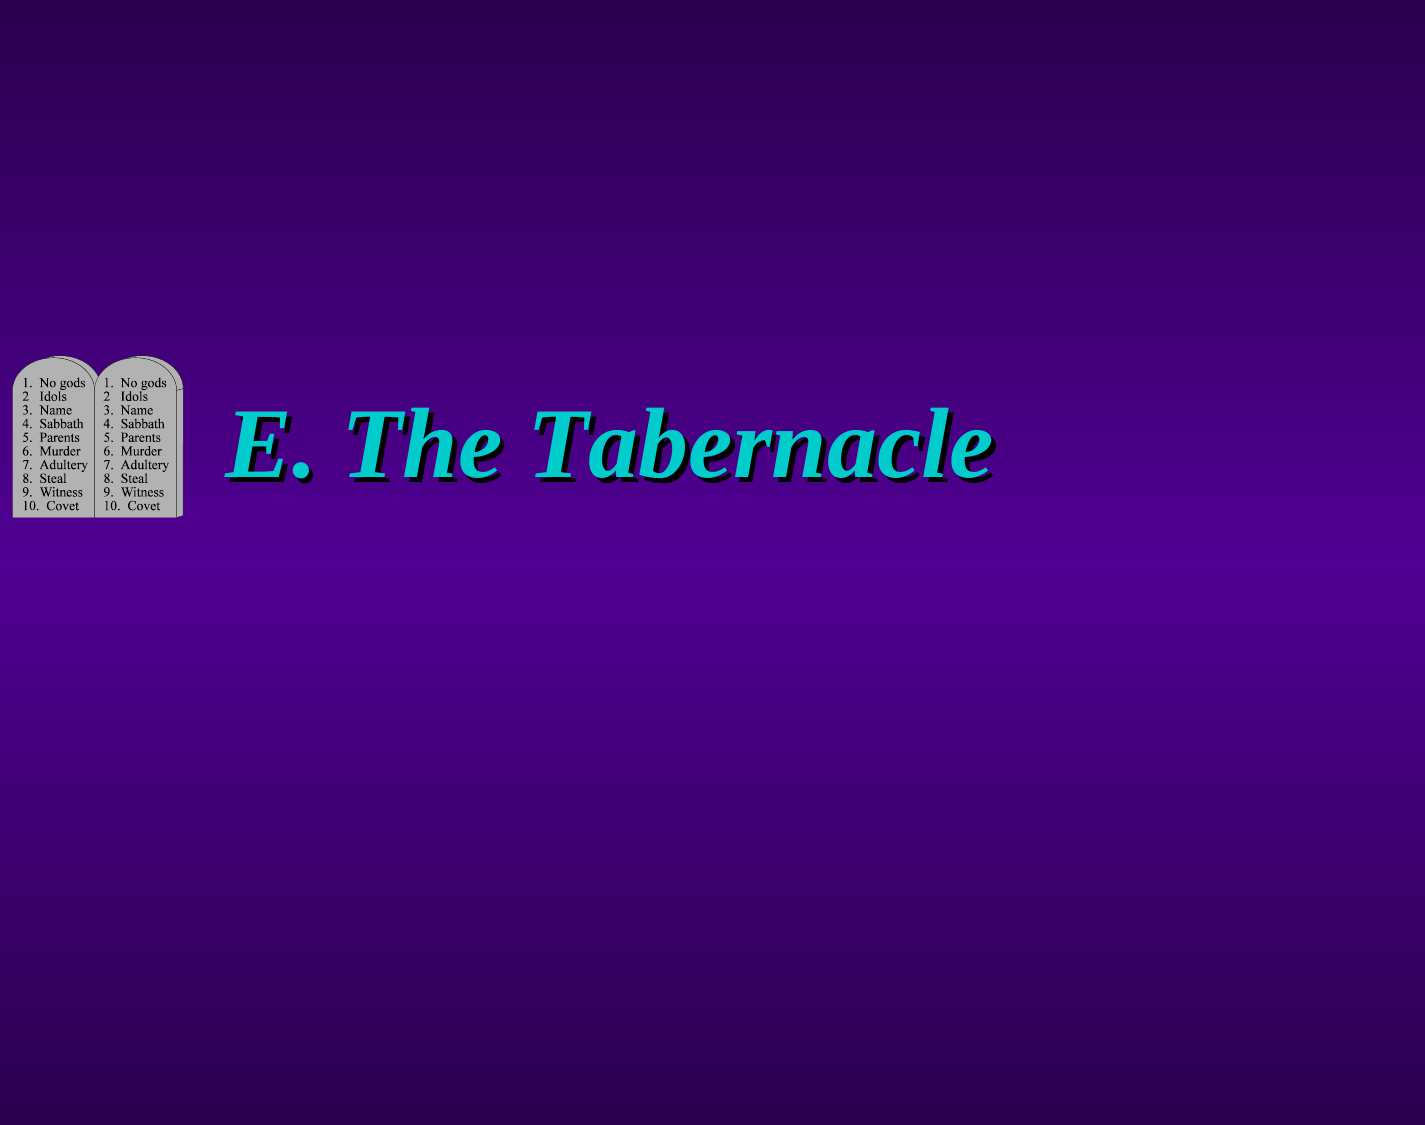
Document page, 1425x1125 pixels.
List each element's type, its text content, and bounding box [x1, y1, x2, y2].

title E. The Tabernacle [225, 316, 1425, 572]
